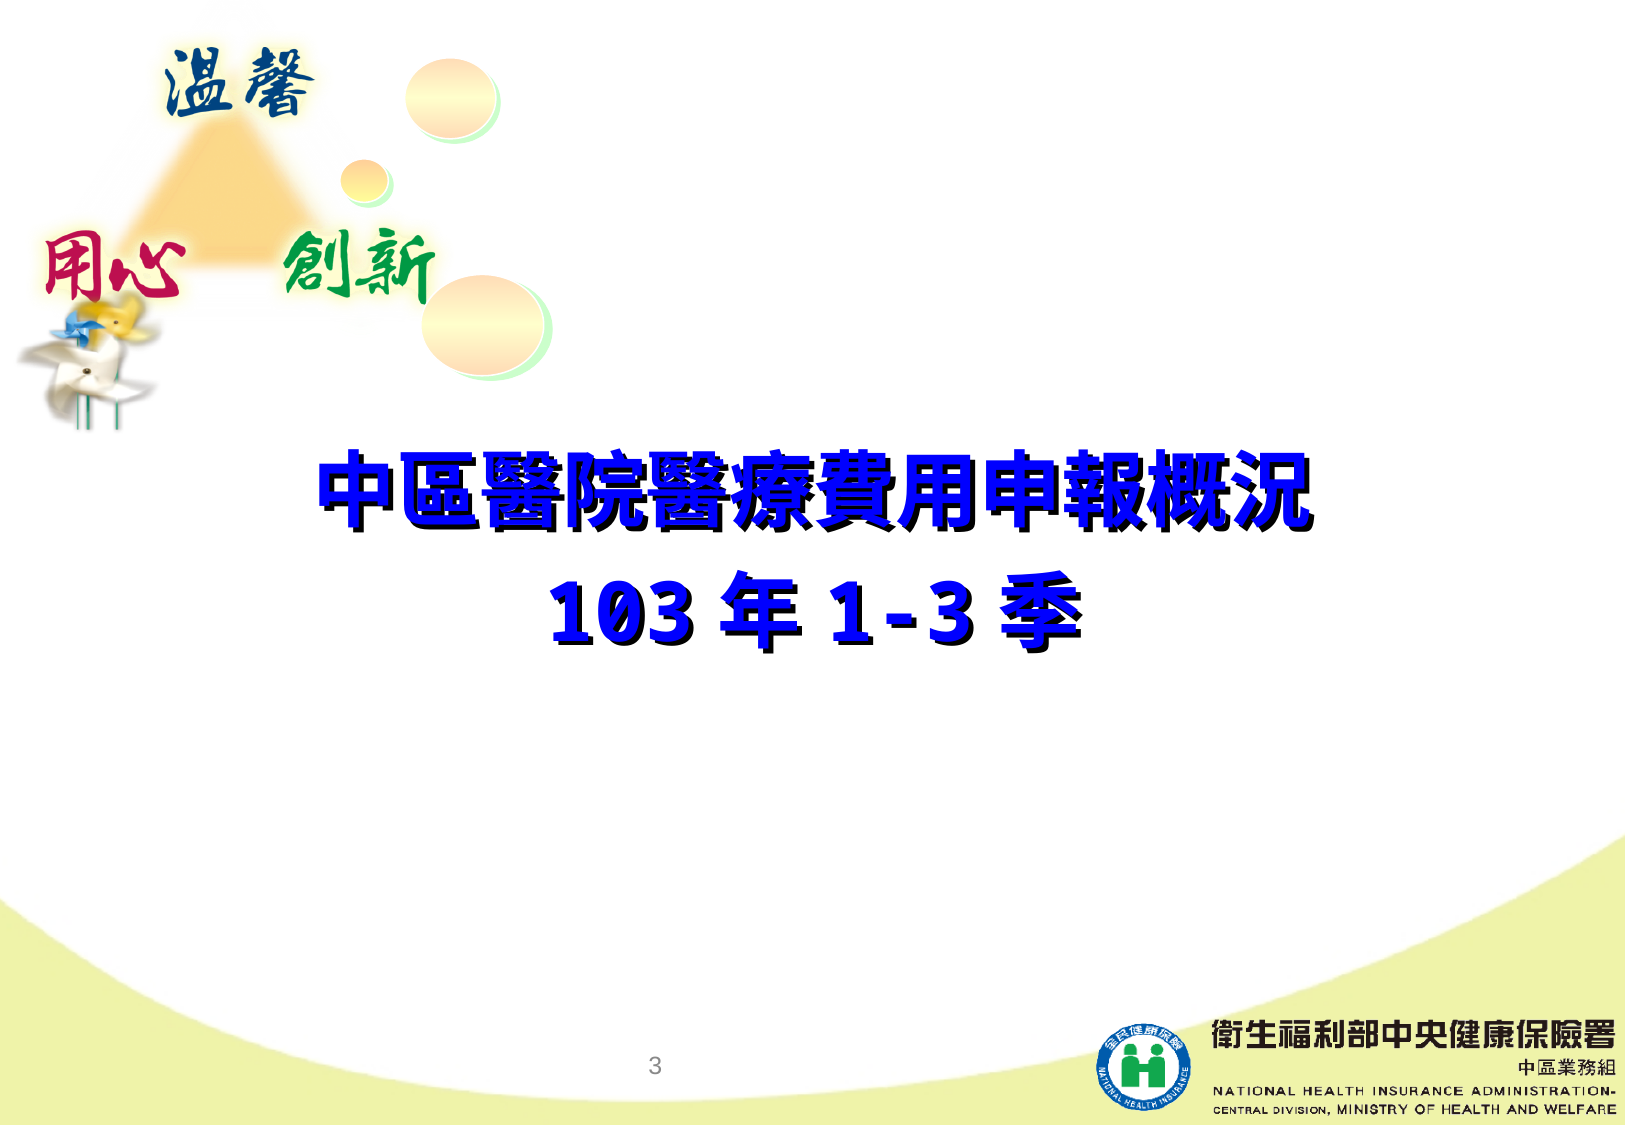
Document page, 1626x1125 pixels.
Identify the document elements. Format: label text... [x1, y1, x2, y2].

title 中區醫院醫療費用申報概況 103年1-3季 [121, 408, 1504, 681]
text_box [633, 1034, 1013, 1095]
